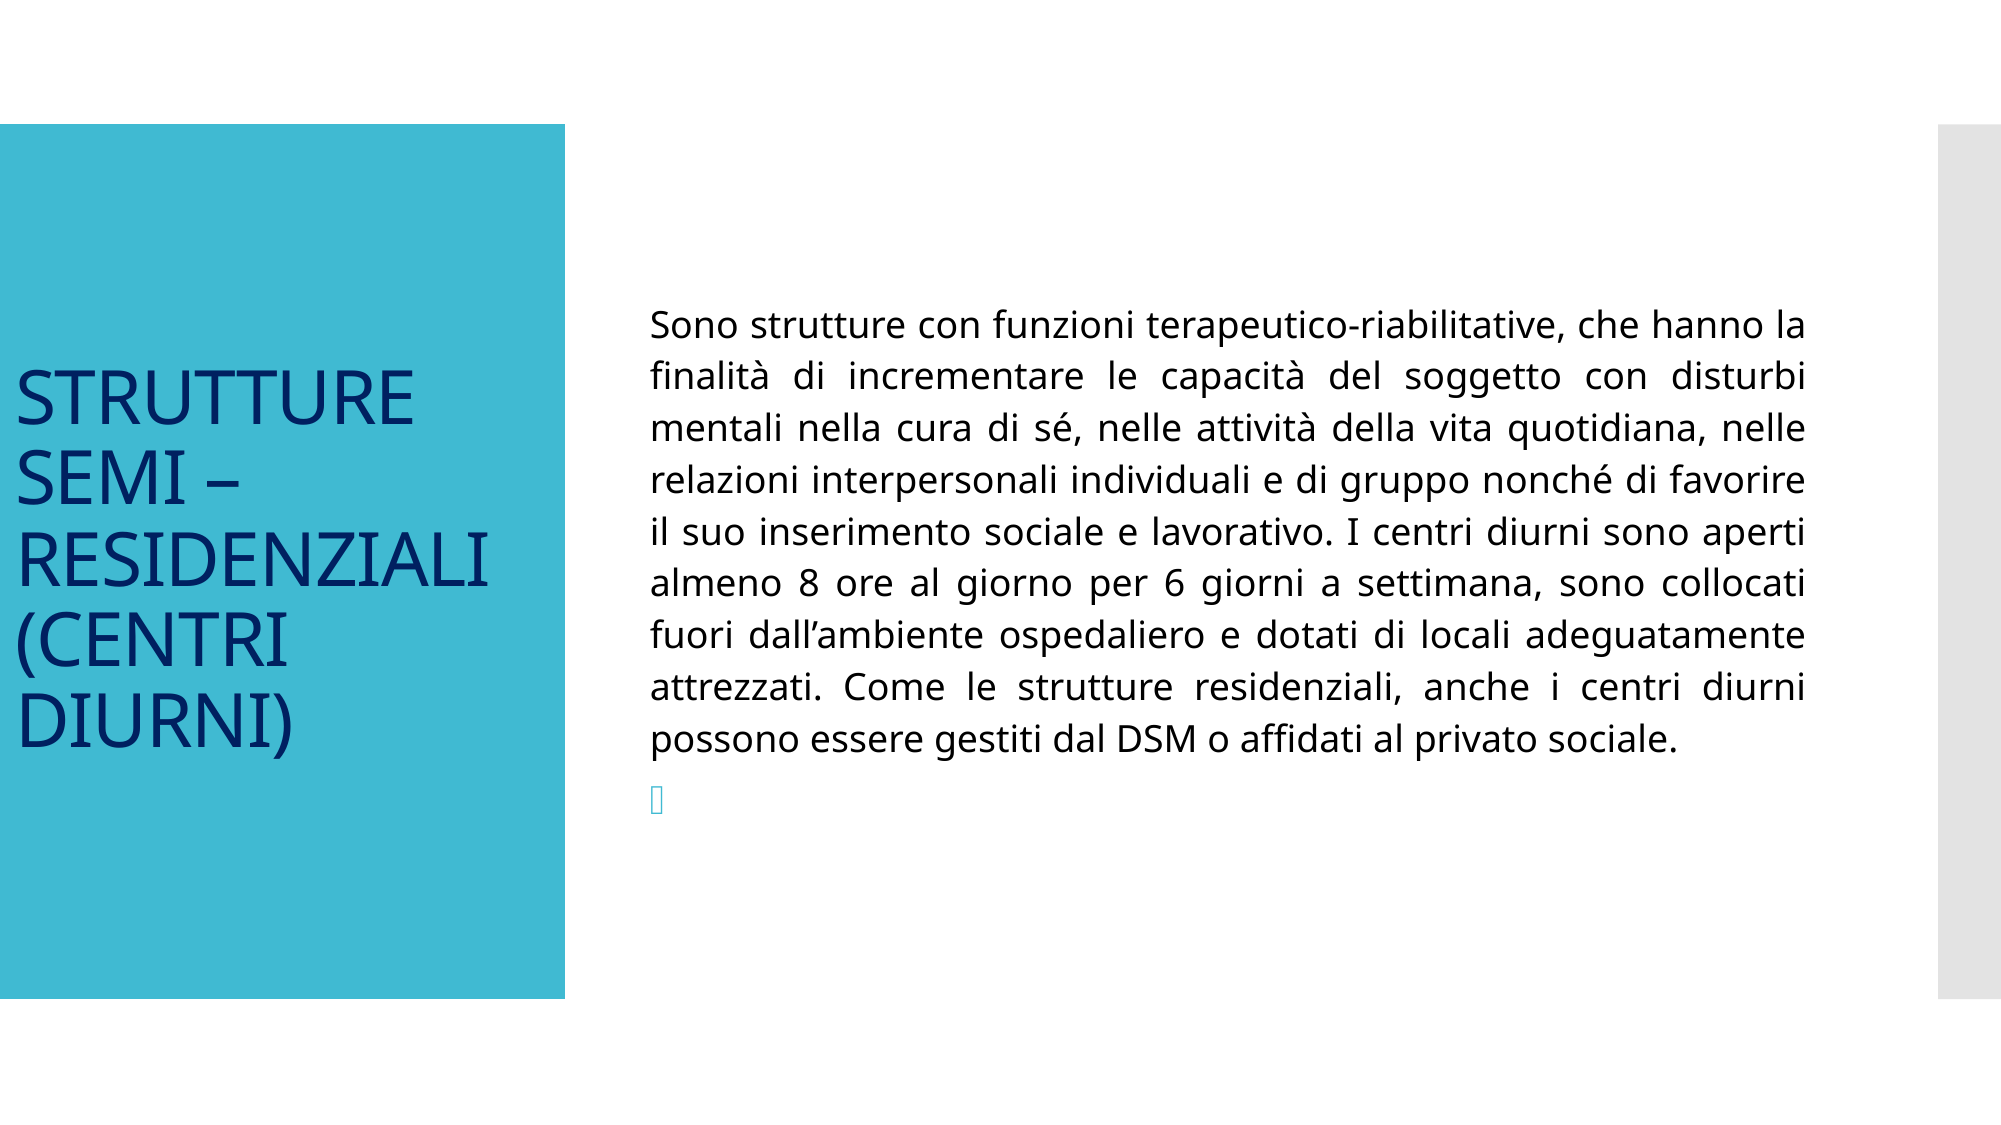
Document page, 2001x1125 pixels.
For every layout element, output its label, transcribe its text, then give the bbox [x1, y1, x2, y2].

list Sono strutture con funzioni terapeutico-riabilitative, che hanno la finalità di incrementare le capacità del soggetto con disturbi mentali nella cura di sé, nelle attività della vita quotidiana, nelle relazioni interpersonali individuali e di gruppo nonché di favorire il suo inserimento sociale e lavorativo. I centri diurni sono aperti almeno 8 ore al giorno per 6 giorni a settimana, sono collocati fuori dall’ambiente ospedaliero e dotati di locali adeguatamente attrezzati. Come le strutture residenziali, anche i centri diurni possono essere gestiti dal DSM o affidati al privato sociale. [634, 141, 1835, 982]
title STRUTTURE SEMI – RESIDENZIALI (CENTRI DIURNI) [0, 184, 567, 940]
